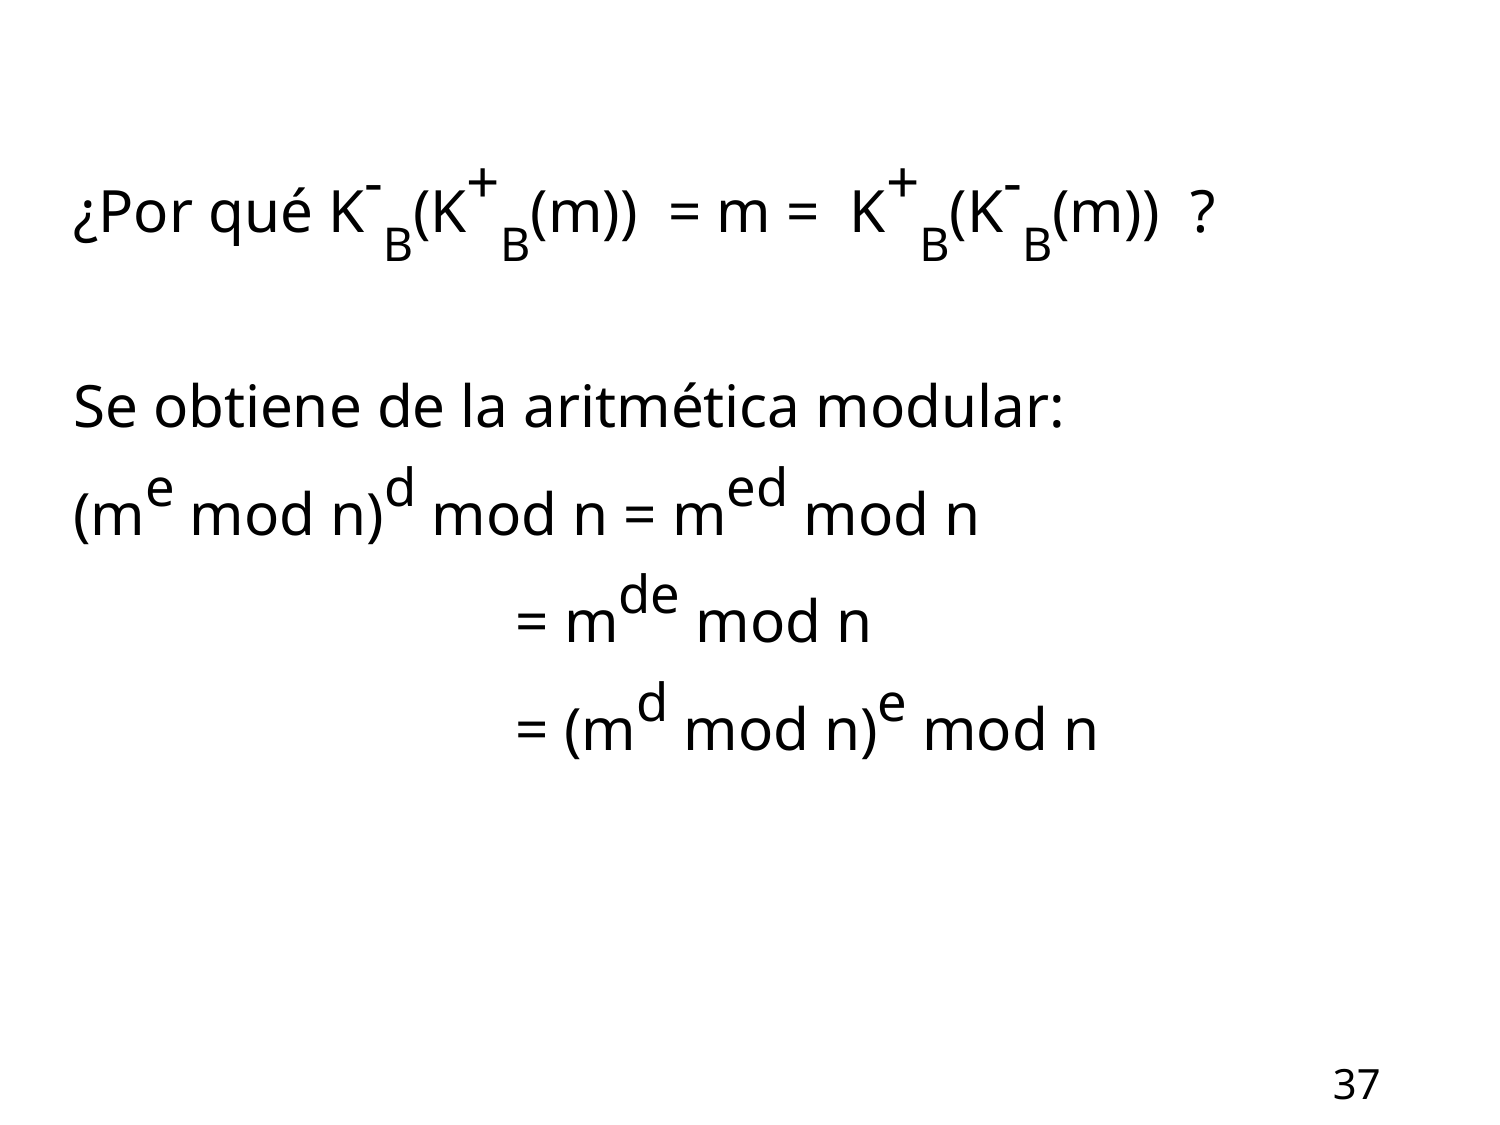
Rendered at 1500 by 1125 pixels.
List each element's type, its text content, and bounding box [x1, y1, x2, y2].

list ¿Por qué K-B(K+B(m)) = m = K+B(K-B(m)) ? Se obtiene de la aritmética modular: (me mod n)d mod n = med mod n = mde mod n = (md mod n)e mod n [58, 137, 1465, 1006]
